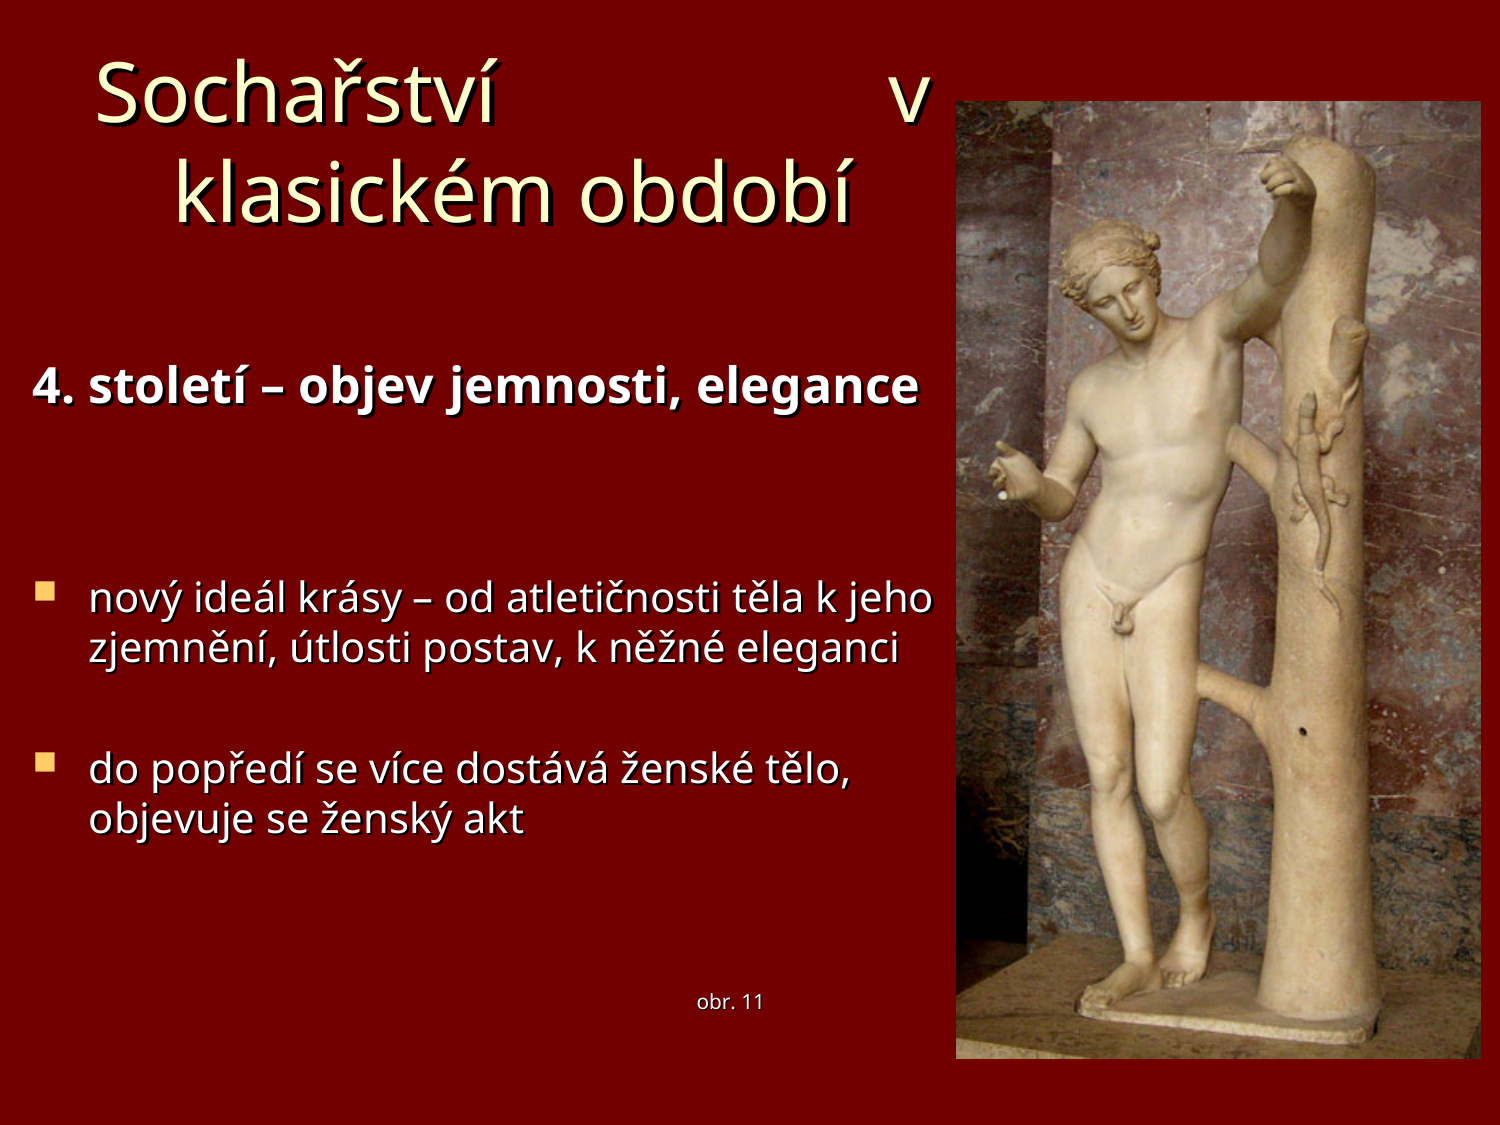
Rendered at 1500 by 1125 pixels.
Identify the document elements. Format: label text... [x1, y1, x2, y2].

text_box [956, 101, 1481, 1059]
list 4. století – objev jemnosti, elegance nový ideál krásy – od atletičnosti těla k jeho zjemnění, útlosti postav, k něžné eleganci do popředí se více dostává ženské tělo, objevuje se ženský akt obr. 11 [17, 338, 975, 1125]
title Sochařství v klasickém období [75, 31, 951, 247]
